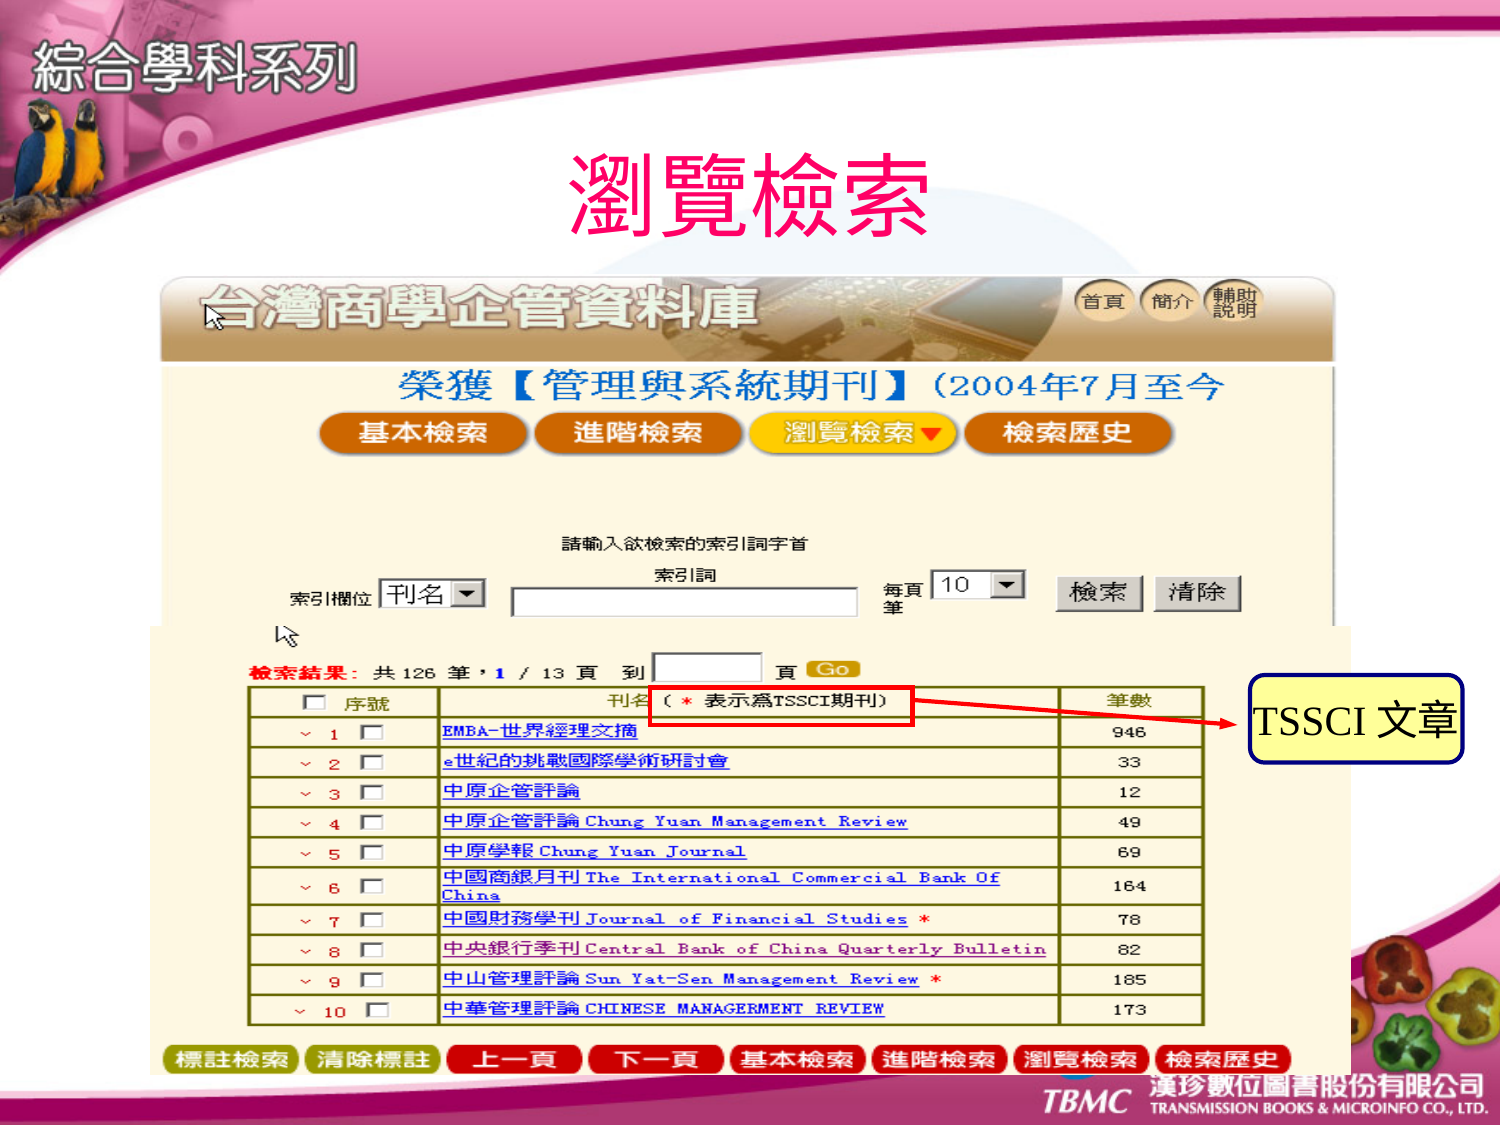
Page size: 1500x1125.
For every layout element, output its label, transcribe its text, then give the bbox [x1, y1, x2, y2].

text_box TSSCI文章 [1250, 675, 1463, 763]
picture [150, 275, 1351, 1075]
title 瀏覽檢索 [112, 99, 1388, 288]
